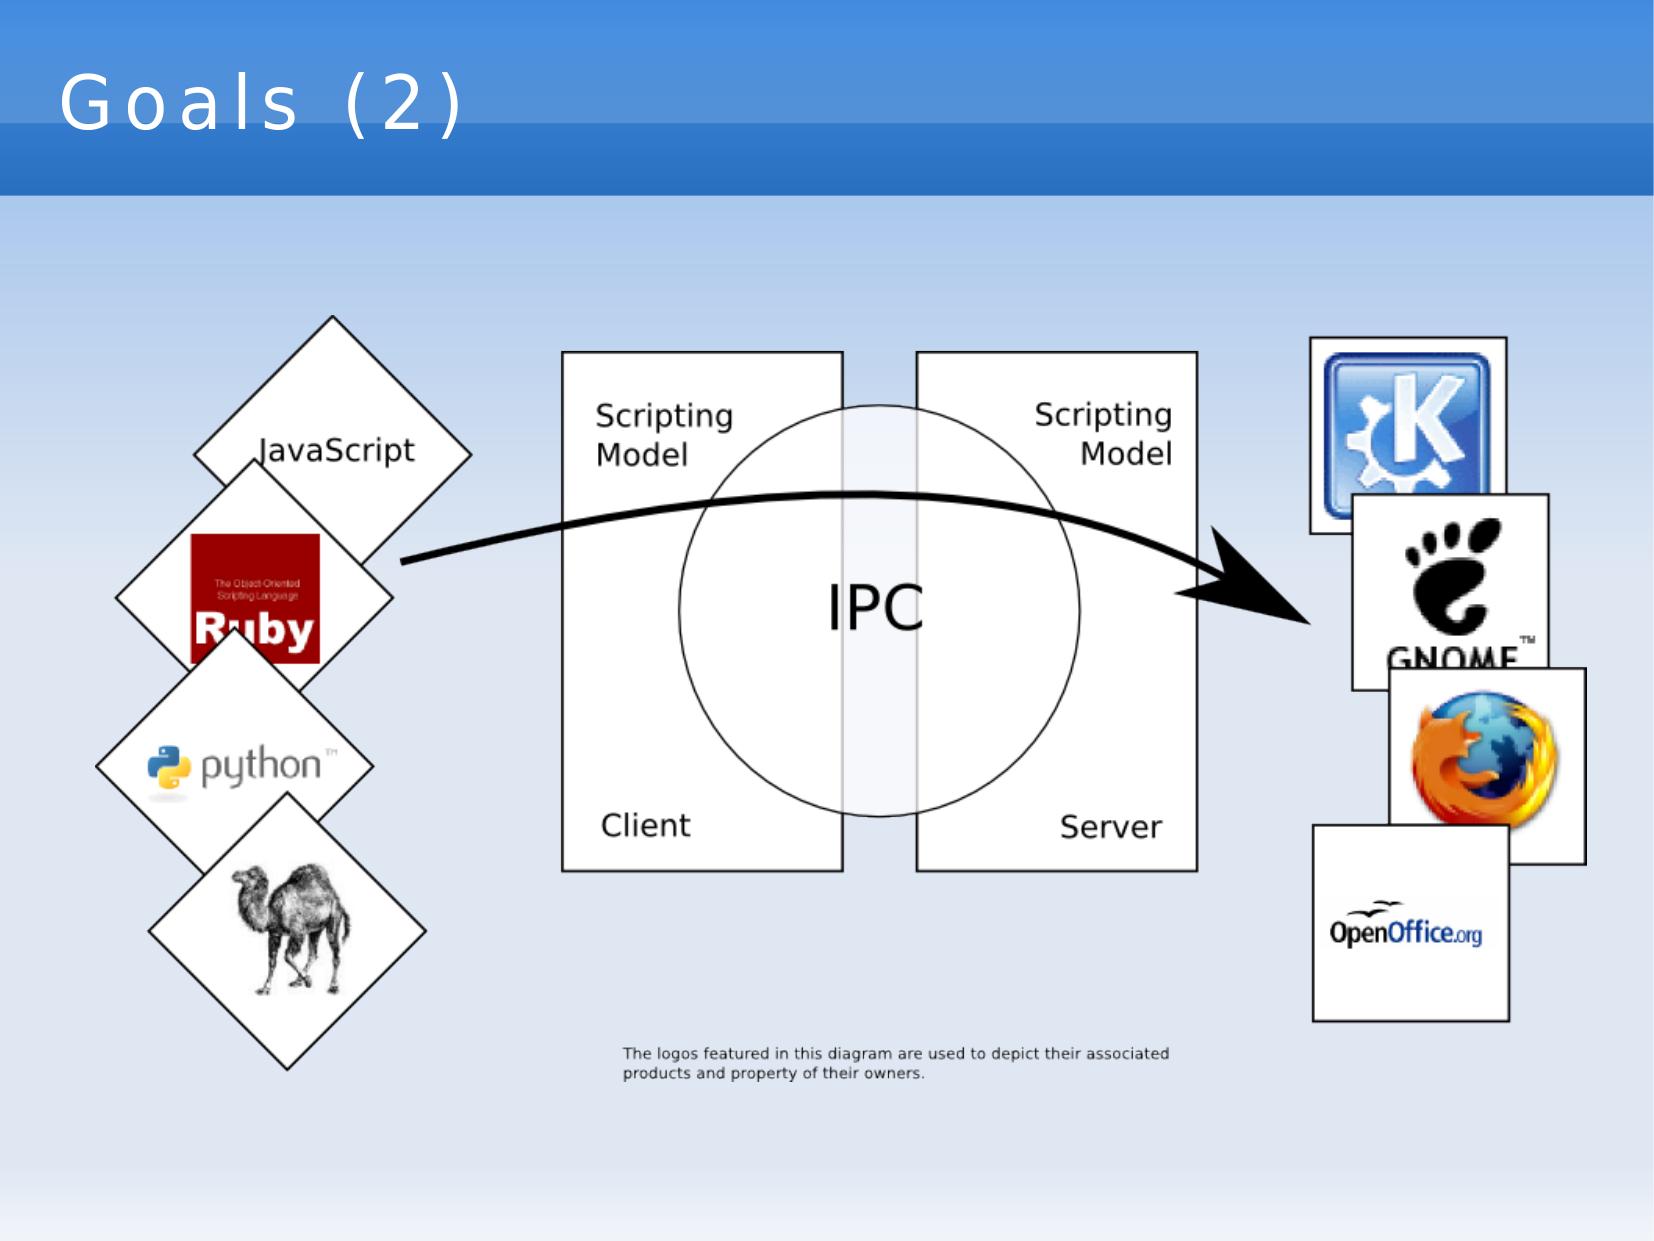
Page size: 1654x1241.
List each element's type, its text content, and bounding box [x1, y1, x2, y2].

picture [0, 0, 1654, 1241]
title Goals (2) [59, 29, 1270, 178]
